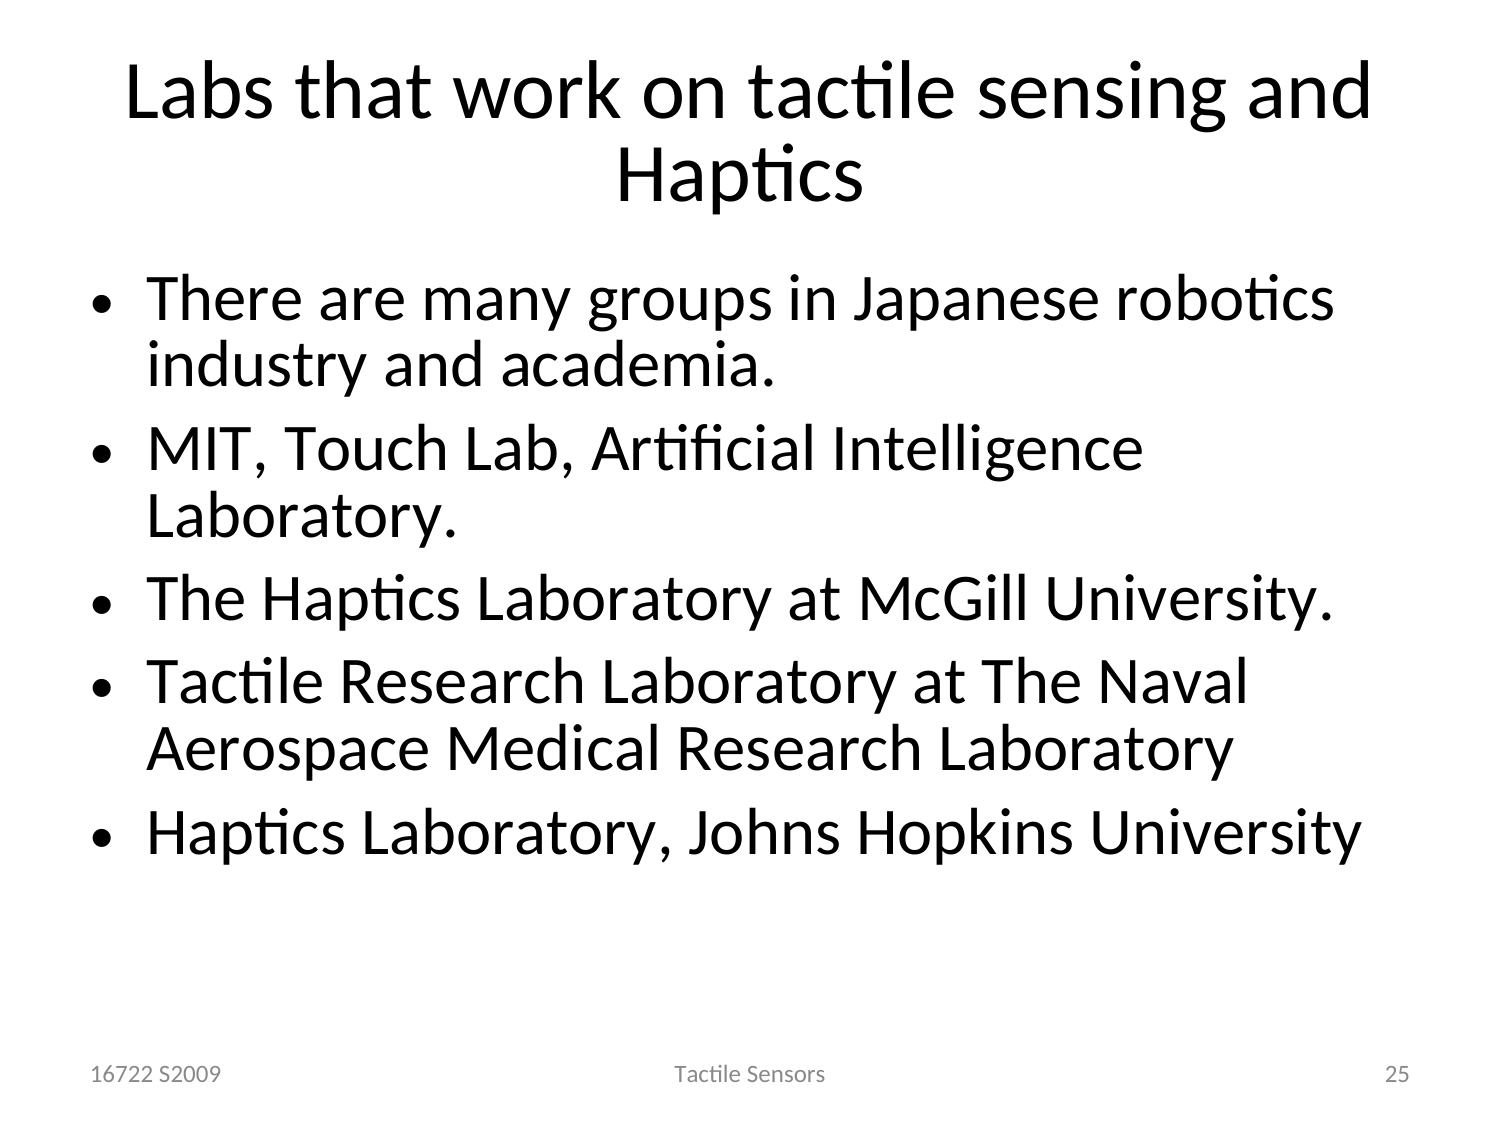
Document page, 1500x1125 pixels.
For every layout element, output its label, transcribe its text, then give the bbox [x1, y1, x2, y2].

title Labs that work on tactile sensing and Haptics [75, 31, 1426, 247]
text_box 16722 S2009 [74, 1042, 426, 1103]
text_box Tactile Sensors [512, 1042, 988, 1103]
text_box <number> [1074, 1042, 1426, 1103]
list There are many groups in Japanese robotics industry and academia. MIT, Touch Lab, Artificial Intelligence Laboratory. The Haptics Laboratory at McGill University. Tactile Research Laboratory at The Naval Aerospace Medical Research Laboratory Haptics Laboratory, Johns Hopkins University [75, 262, 1426, 1125]
